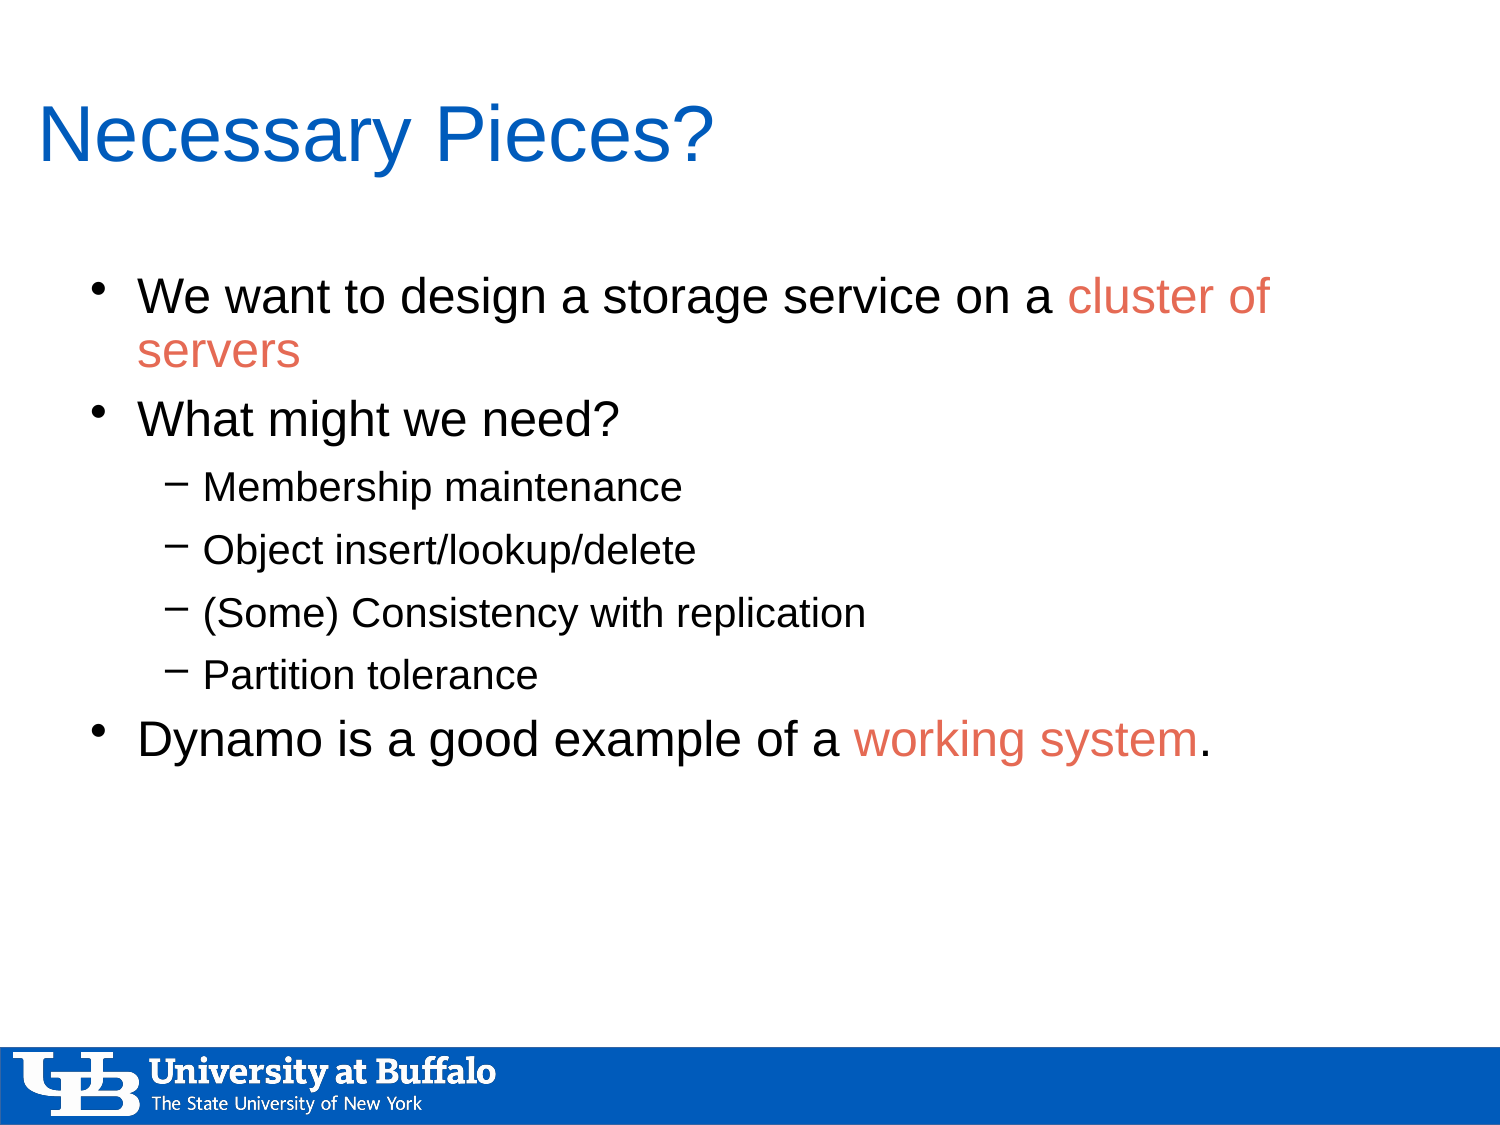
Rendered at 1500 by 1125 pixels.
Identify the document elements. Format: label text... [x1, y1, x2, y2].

picture [13, 1052, 496, 1116]
list We want to design a storage service on a cluster of servers What might we need? Membership maintenance Object insert/lookup/delete (Some) Consistency with replication Partition tolerance Dynamo is a good example of a working system. [75, 263, 1425, 916]
title Necessary Pieces? [37, 40, 1388, 228]
